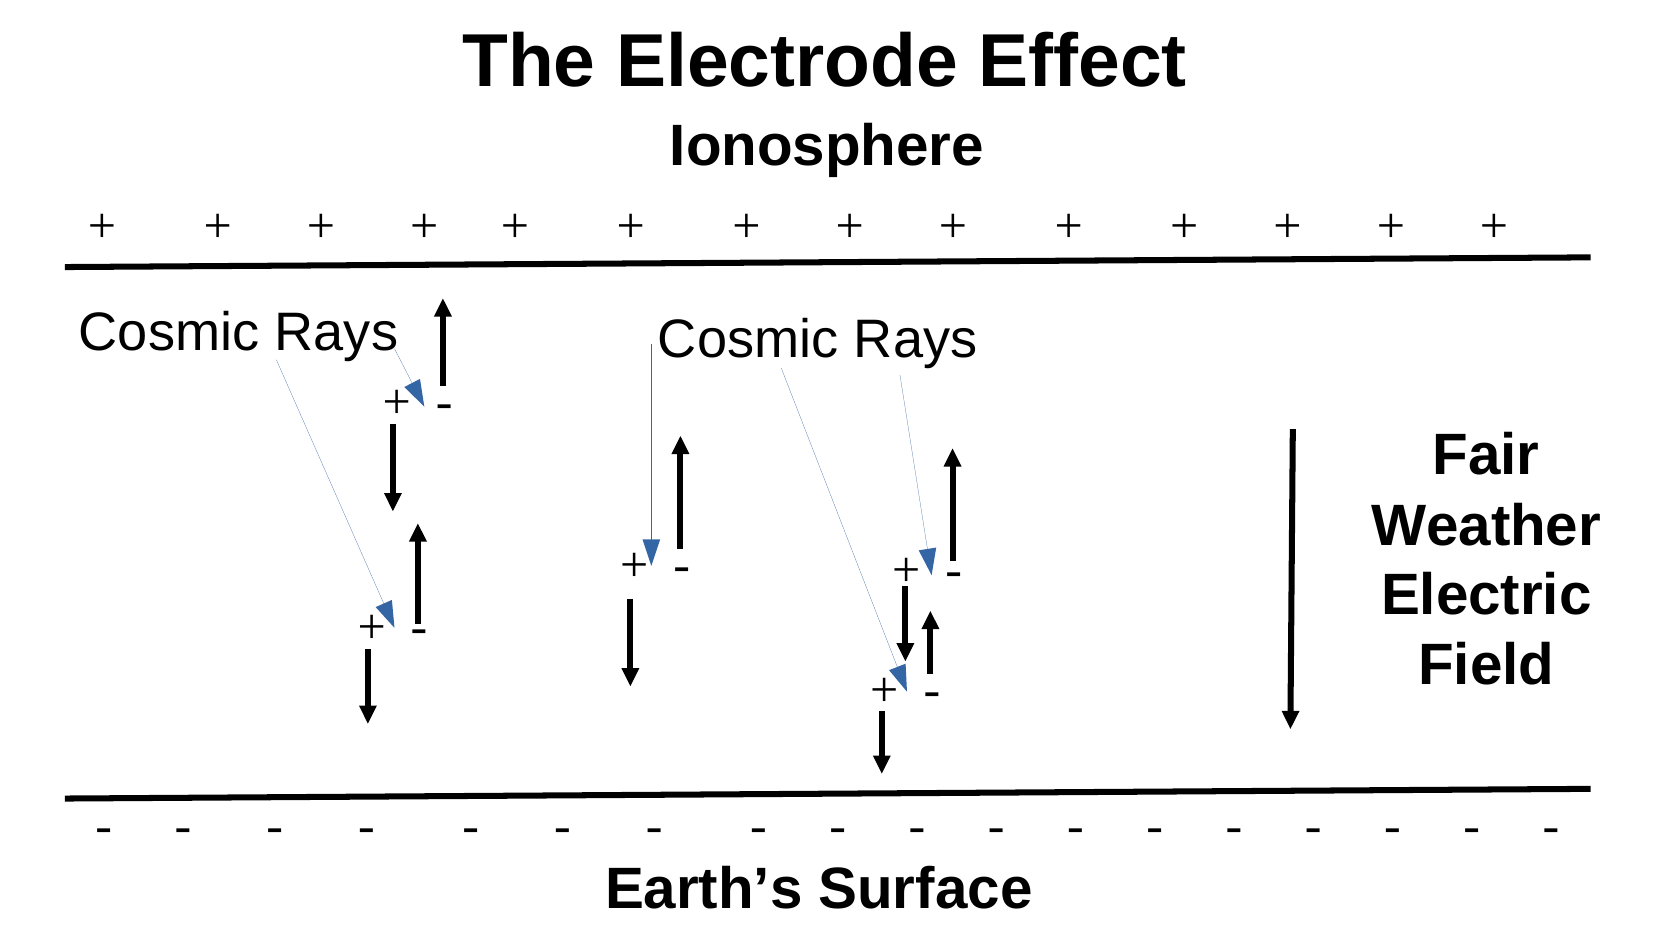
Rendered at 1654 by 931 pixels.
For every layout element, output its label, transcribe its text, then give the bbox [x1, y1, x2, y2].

text_box + - [367, 361, 493, 437]
text_box + - [342, 586, 468, 662]
text_box Ionosphere [264, 99, 1390, 184]
text_box + - [877, 528, 1003, 605]
text_box Earth’s Surface [256, 861, 1382, 929]
title The Electrode Effect [0, 5, 1654, 107]
text_box + - [605, 523, 768, 599]
text_box Cosmic Rays [607, 295, 1004, 377]
text_box Cosmic Rays [28, 288, 425, 369]
text_box + + + + + + + + + + + + + + [73, 184, 1615, 260]
text_box - - - - - - - - - - - - - - - - - - [80, 784, 1601, 861]
text_box Fair Weather Electric Field [1335, 408, 1638, 705]
text_box + - [855, 648, 1018, 725]
